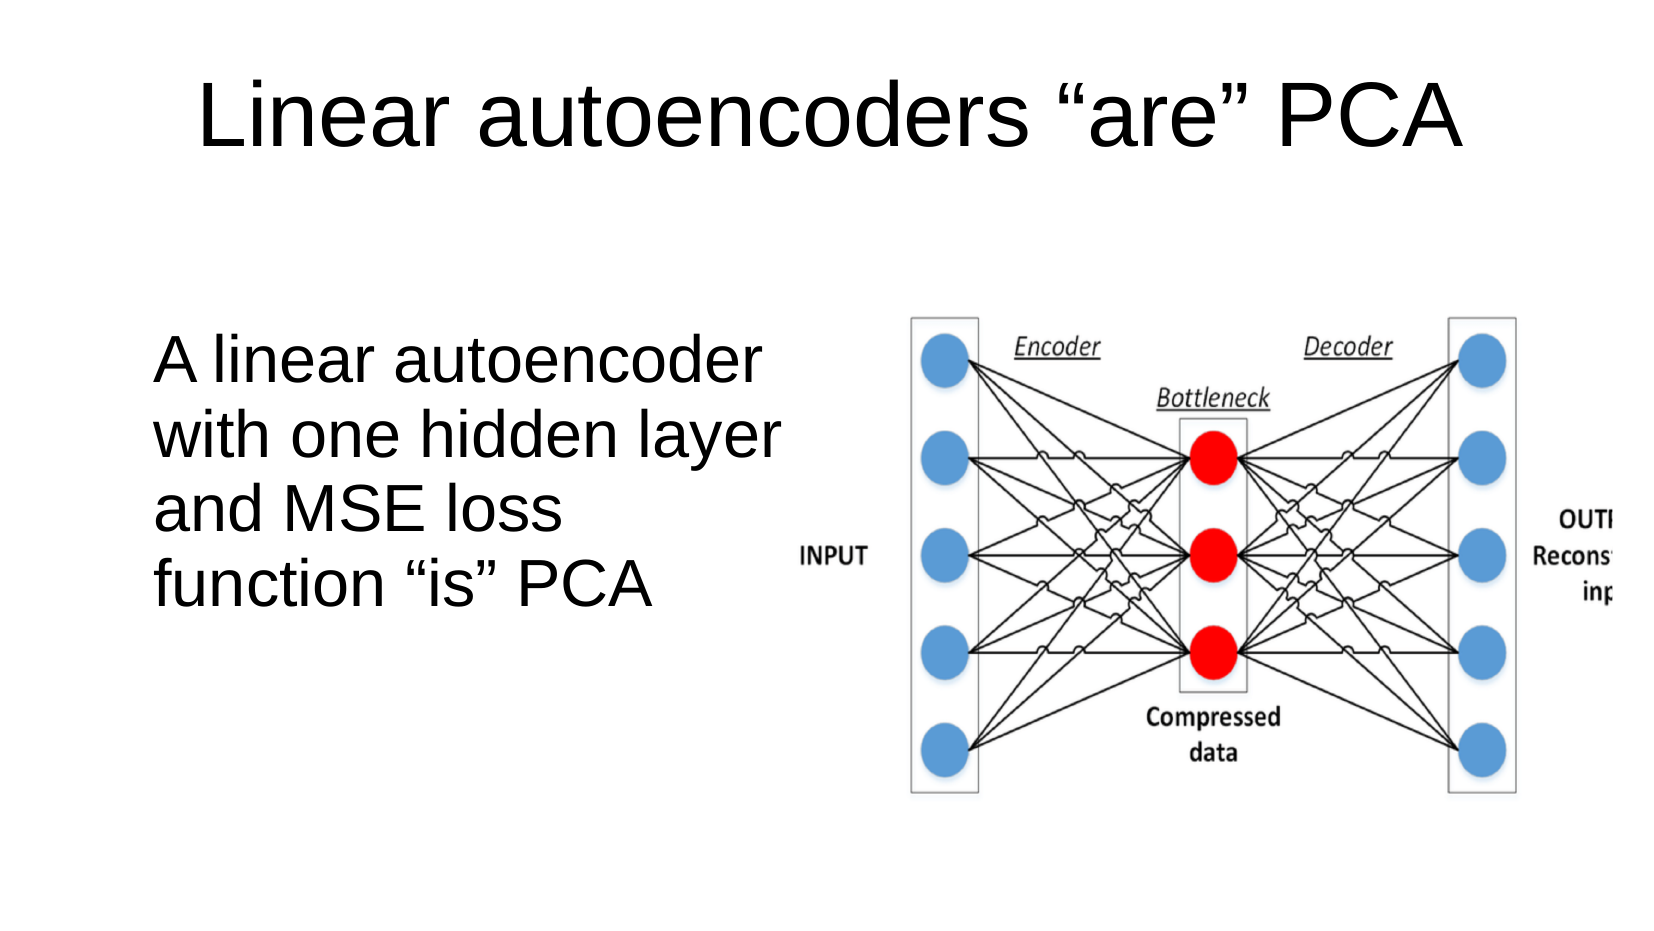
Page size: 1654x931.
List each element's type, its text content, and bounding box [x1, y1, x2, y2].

picture [787, 315, 1613, 802]
list A linear autoencoder with one hidden layer and MSE loss function “is” PCA [82, 217, 788, 758]
title Linear autoencoders “are” PCA [86, 37, 1576, 193]
